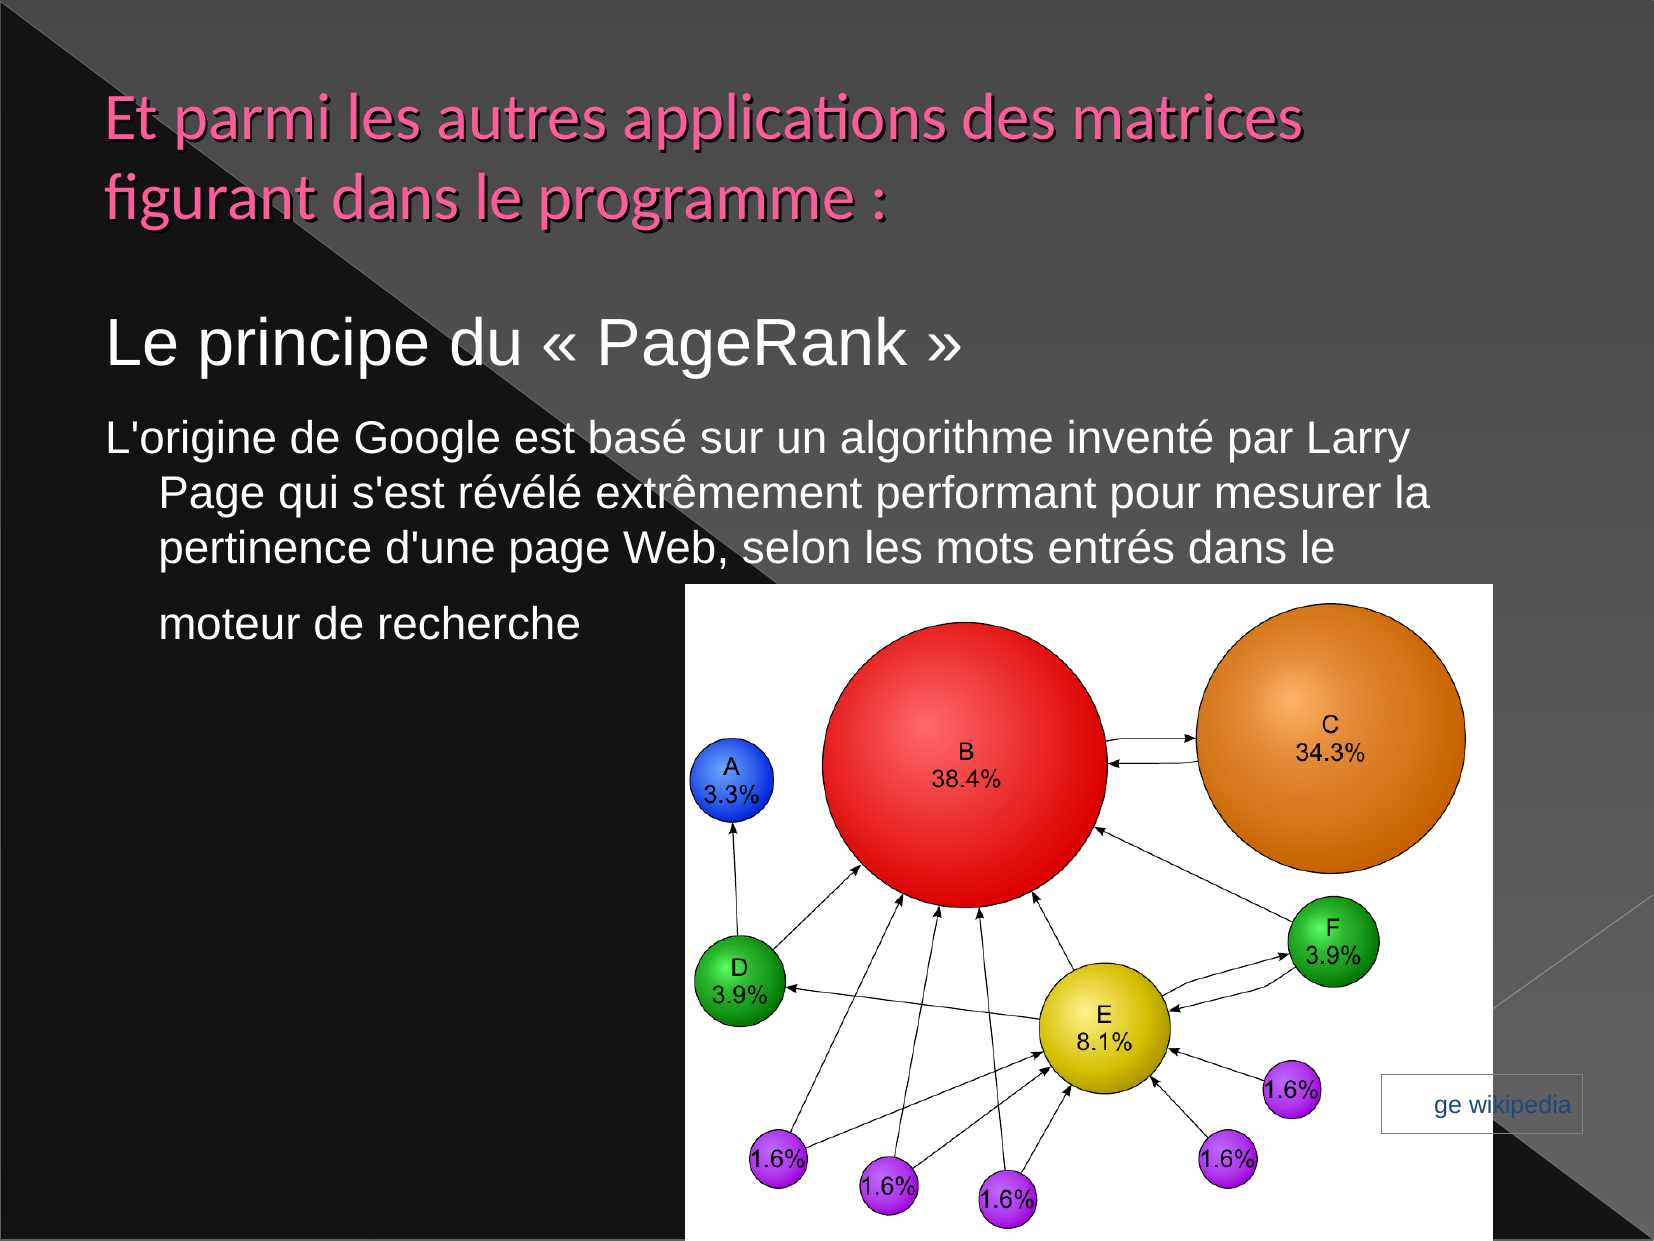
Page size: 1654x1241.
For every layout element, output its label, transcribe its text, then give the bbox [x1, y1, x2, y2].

text_box Image wikipedia [1381, 1074, 1583, 1134]
picture [685, 584, 1493, 1241]
title Et parmi les autres applications des matrices figurant dans le programme : [0, 49, 1489, 257]
list Le principe du « PageRank » L'origine de Google est basé sur un algorithme inventé par Larry Page qui s'est révélé extrêmement performant pour mesurer la pertinence d'une page Web, selon les mots entrés dans le moteur de recherche [0, 290, 1456, 1010]
